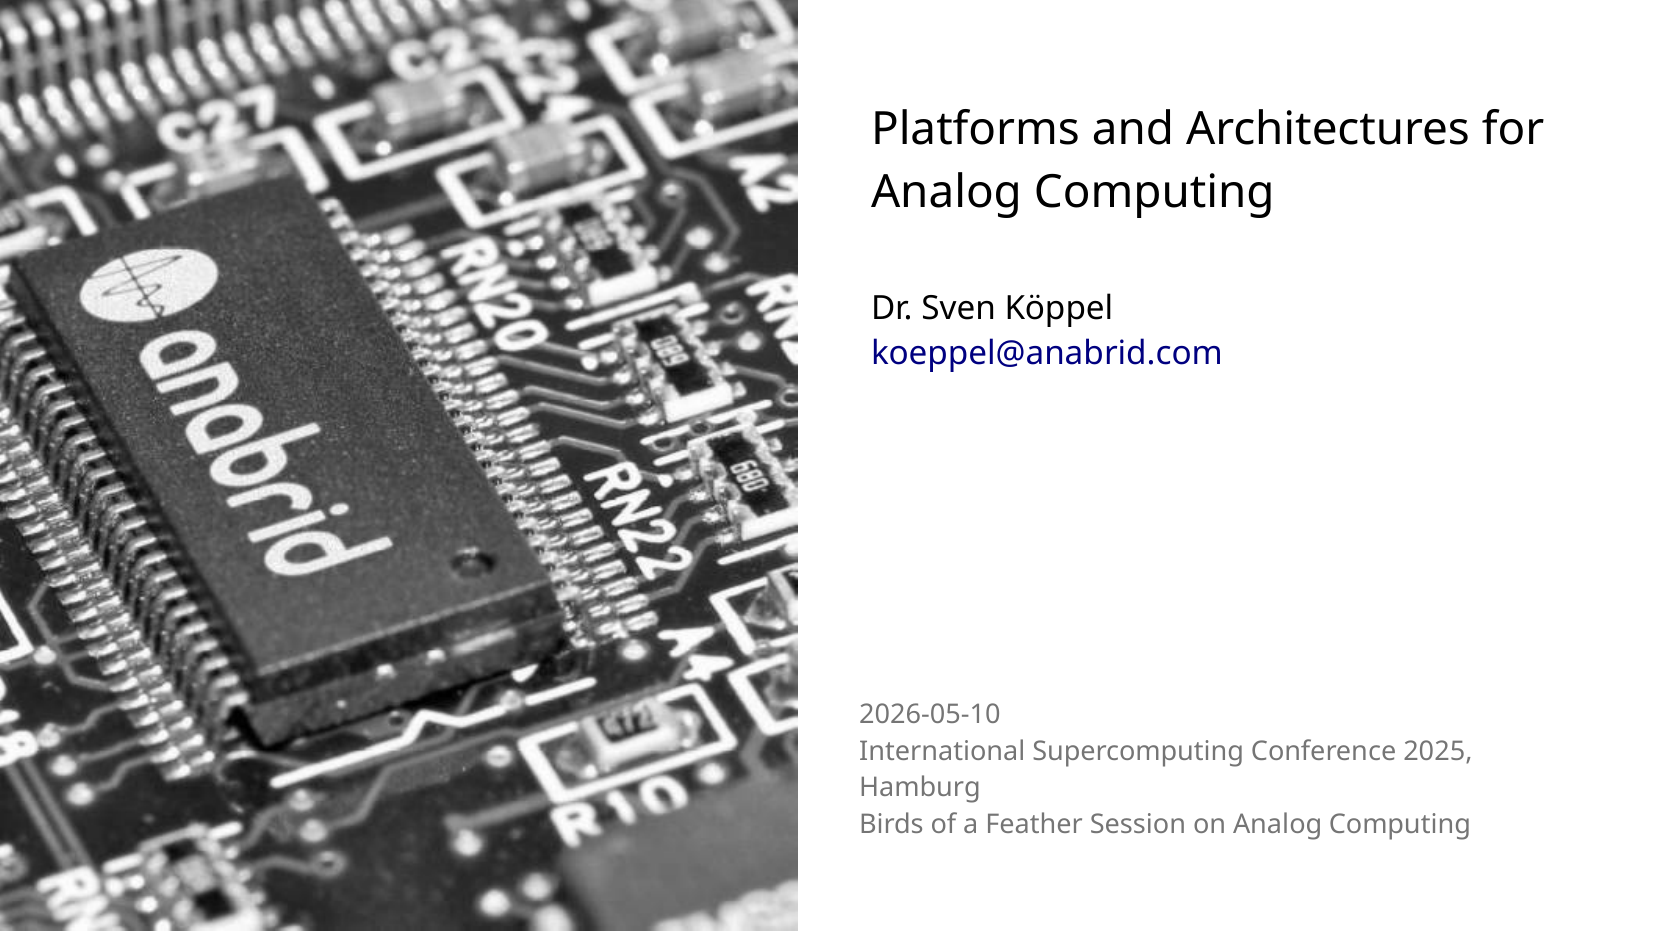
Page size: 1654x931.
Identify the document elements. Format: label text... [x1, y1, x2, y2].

picture [0, 0, 798, 931]
text_box 2026-05-10 International Supercomputing Conference 2025, Hamburg Birds of a Feather Session on Analog Computing [844, 687, 1595, 886]
text_box Platforms and Architectures for Analog Computing Dr. Sven Köppel koeppel@anabrid.com [856, 88, 1595, 567]
